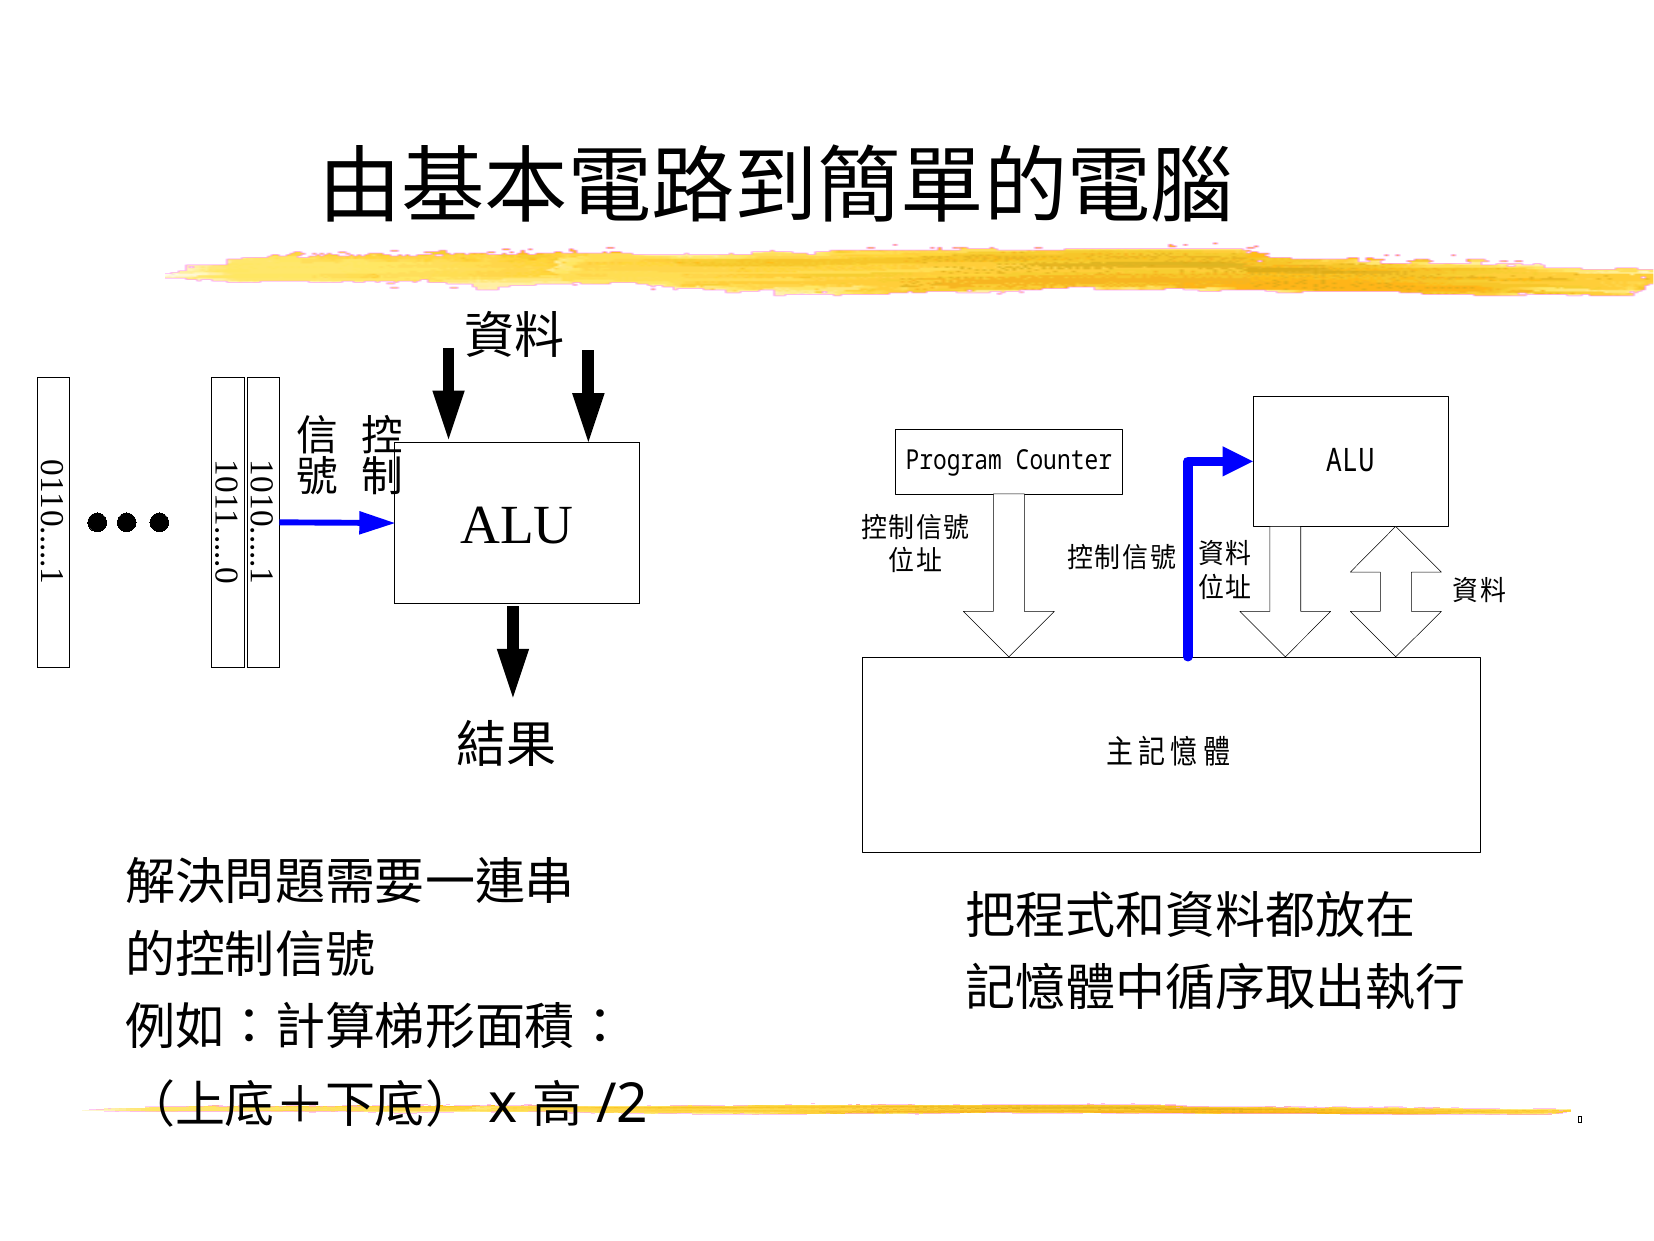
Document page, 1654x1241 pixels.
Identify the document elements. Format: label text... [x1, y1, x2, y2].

text_box 1011.....0 [211, 377, 245, 668]
title 由基本電路到簡單的電腦 [73, 25, 1479, 249]
text_box 1010.....1 [247, 377, 280, 668]
text_box [87, 512, 107, 532]
text_box [117, 512, 137, 532]
text_box 0110.....1 [37, 377, 70, 668]
text_box 結果 [456, 700, 568, 761]
text_box ALU [394, 442, 640, 604]
text_box [149, 512, 169, 532]
picture [626, 1102, 1571, 1117]
chart [837, 395, 1523, 853]
text_box 控制 信號 [287, 413, 394, 514]
text_box 解決問題需要一連串 的控制信號 例如：計算梯形面積： （上底＋下底）x高/2 [110, 834, 695, 1116]
picture [165, 237, 1654, 308]
text_box 資料 [464, 291, 576, 352]
text_box 把程式和資料都放在 記憶體中循序取出執行 [950, 868, 1536, 1017]
picture [82, 1102, 163, 1117]
